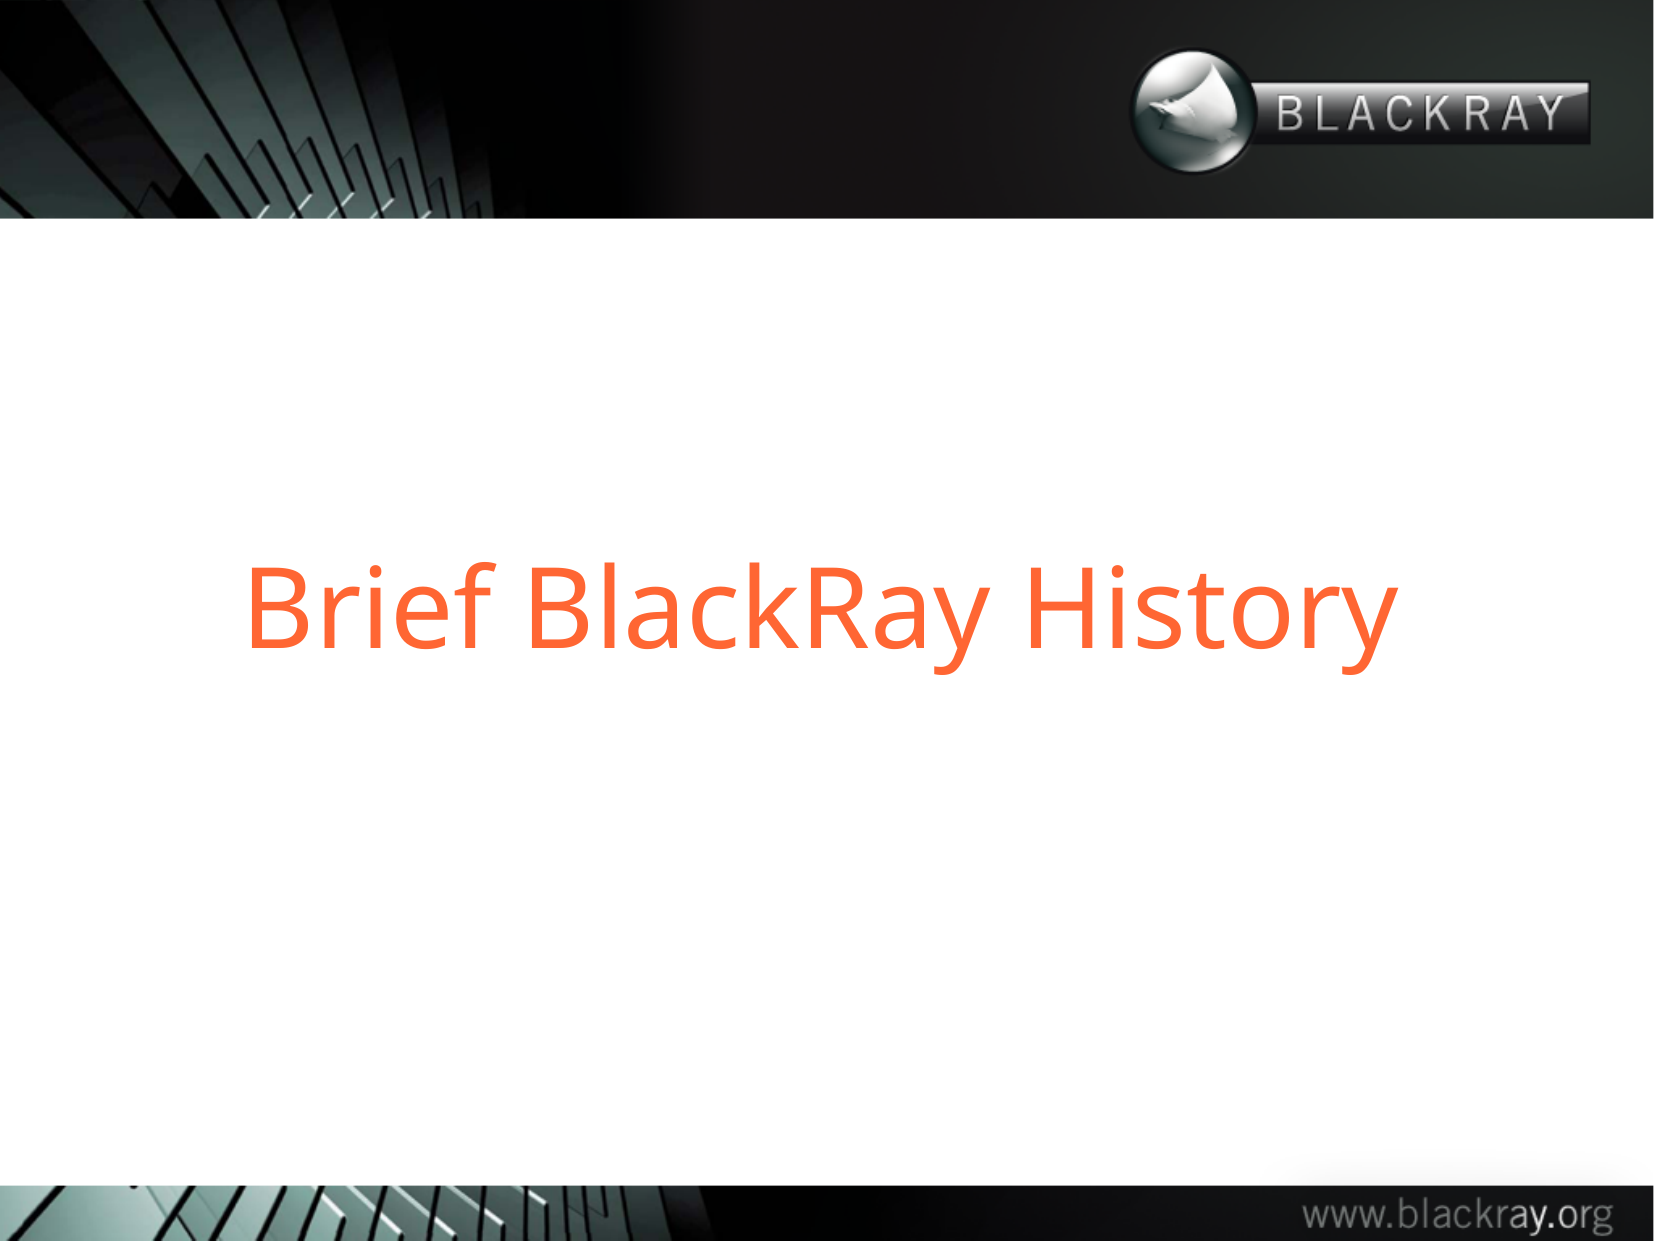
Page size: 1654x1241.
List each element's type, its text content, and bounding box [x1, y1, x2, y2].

title Brief BlackRay History [76, 420, 1565, 790]
picture [0, 0, 1654, 1241]
